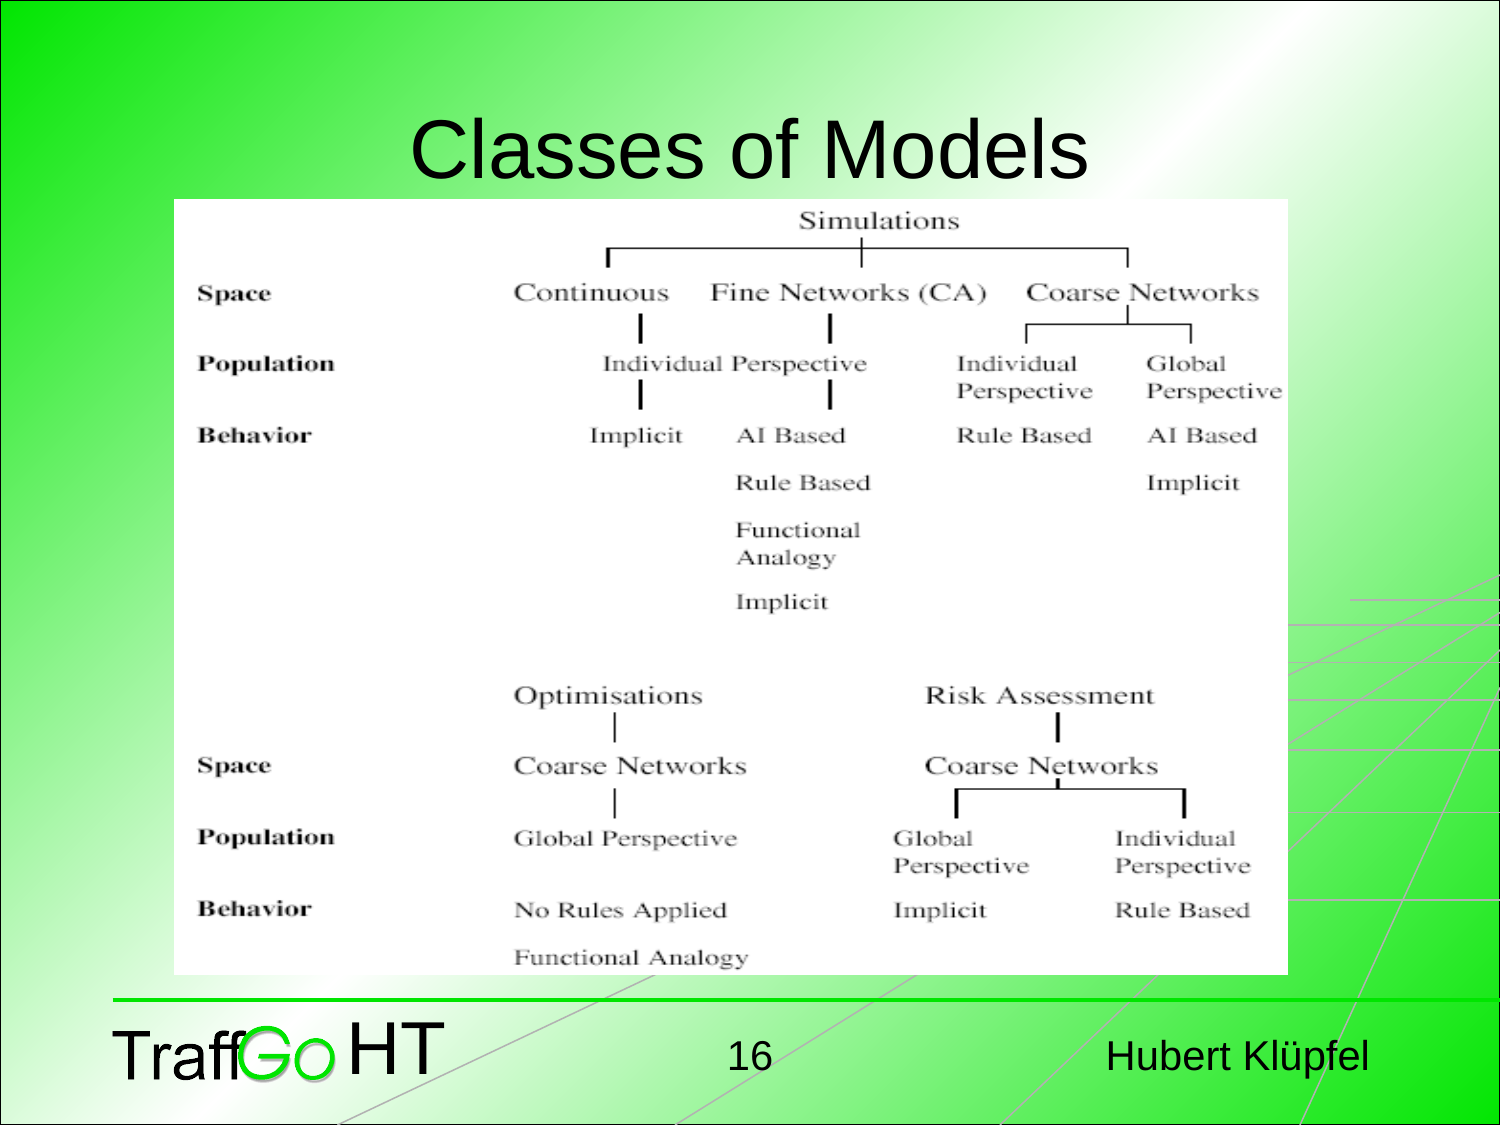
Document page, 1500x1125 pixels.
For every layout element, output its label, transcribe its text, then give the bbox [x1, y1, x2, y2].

picture [174, 199, 1288, 976]
picture [112, 1024, 338, 1085]
title Classes of Models [112, 92, 1388, 208]
